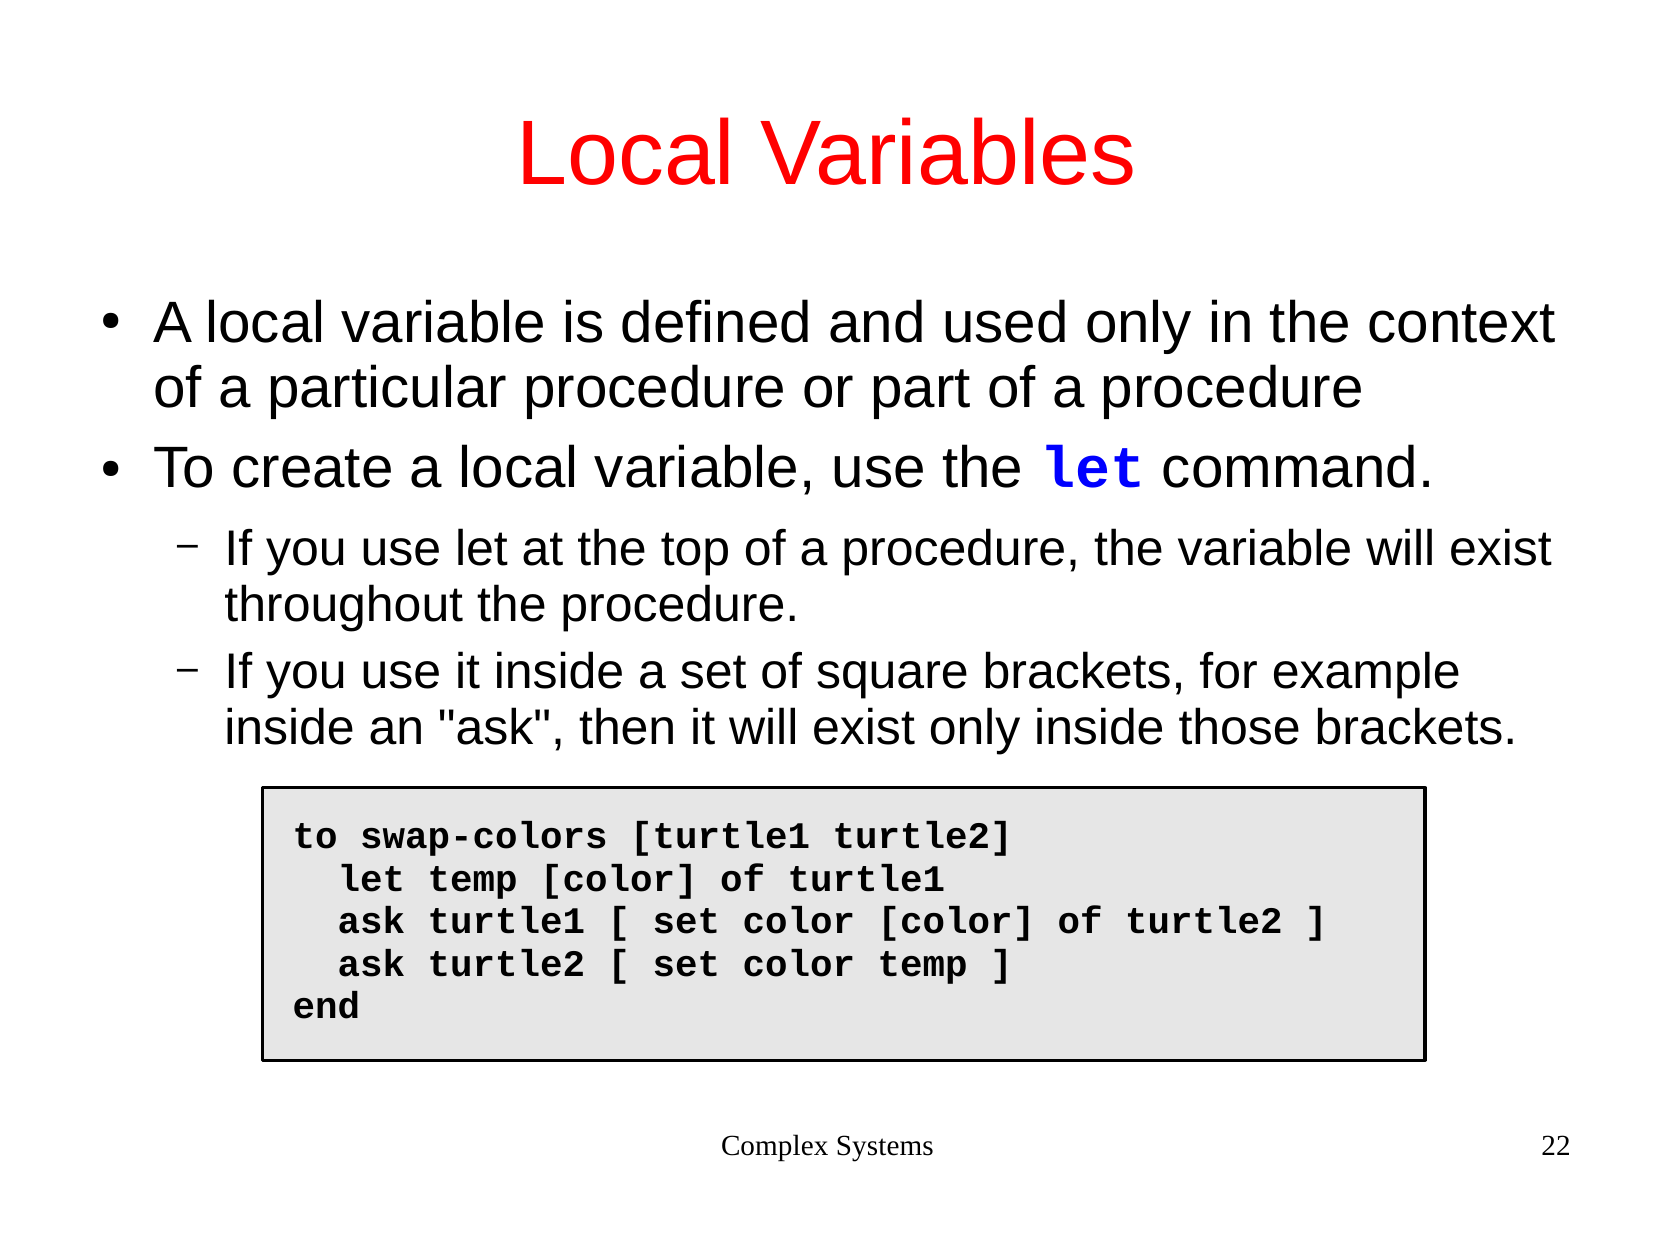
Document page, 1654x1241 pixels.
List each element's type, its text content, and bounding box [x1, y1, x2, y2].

title Local Variables [82, 49, 1571, 257]
list A local variable is defined and used only in the context of a particular procedure or part of a procedure To create a local variable, use the let command. If you use let at the top of a procedure, the variable will exist throughout the procedure. If you use it inside a set of square brackets, for example inside an "ask", then it will exist only inside those brackets. [82, 290, 1571, 1109]
text_box to swap-colors [turtle1 turtle2] let temp [color] of turtle1 ask turtle1 [ set color [color] of turtle2 ] ask turtle2 [ set color temp ] end [262, 787, 1426, 1061]
